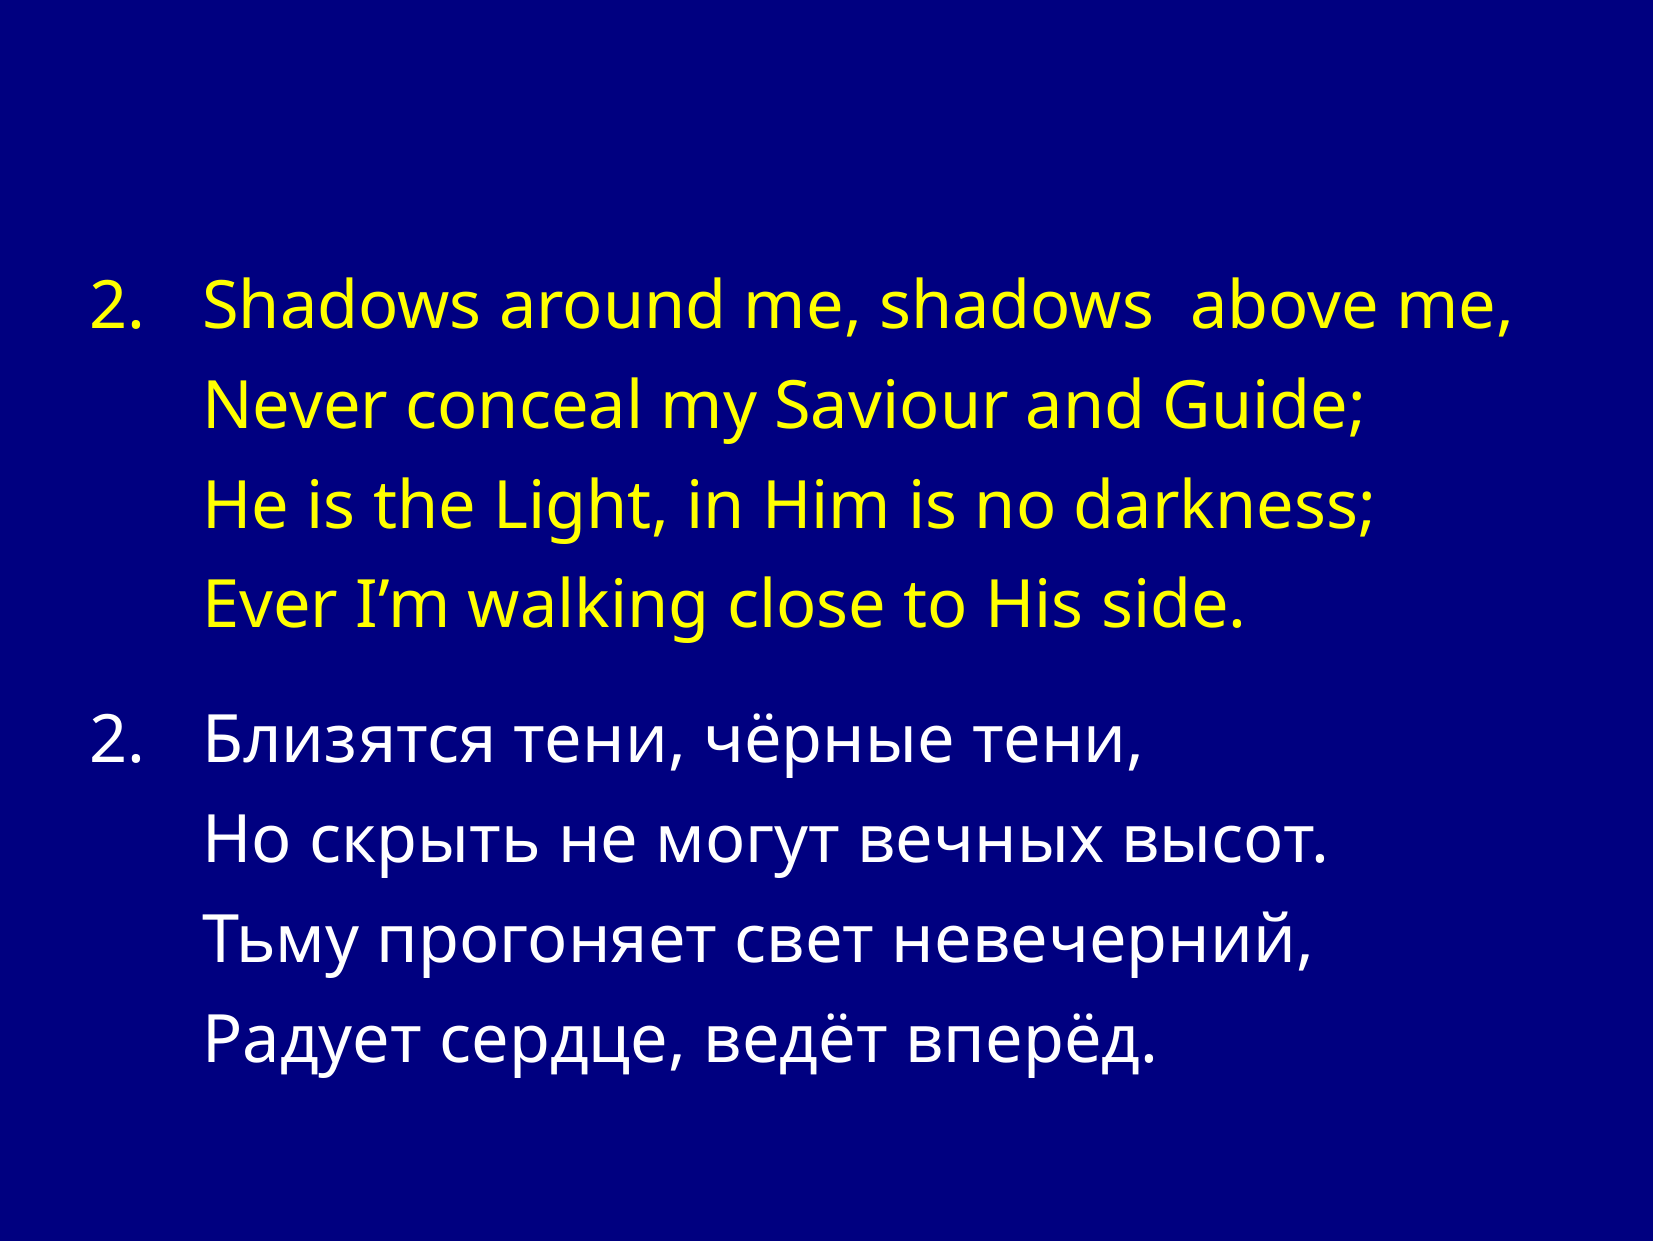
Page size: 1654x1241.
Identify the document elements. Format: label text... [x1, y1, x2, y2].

text_box 2. Близятся тени, чёрные тени, Но скрыть не могут вечных высот. Тьму прогоняет свет невечерний, Радует сердце, ведёт вперёд. [75, 675, 1576, 1163]
text_box 2. Shadows around me, shadows above me, Never conceal my Saviour and Guide; He is the Light, in Him is no darkness; Ever I’m walking close to His side. [75, 150, 1653, 713]
